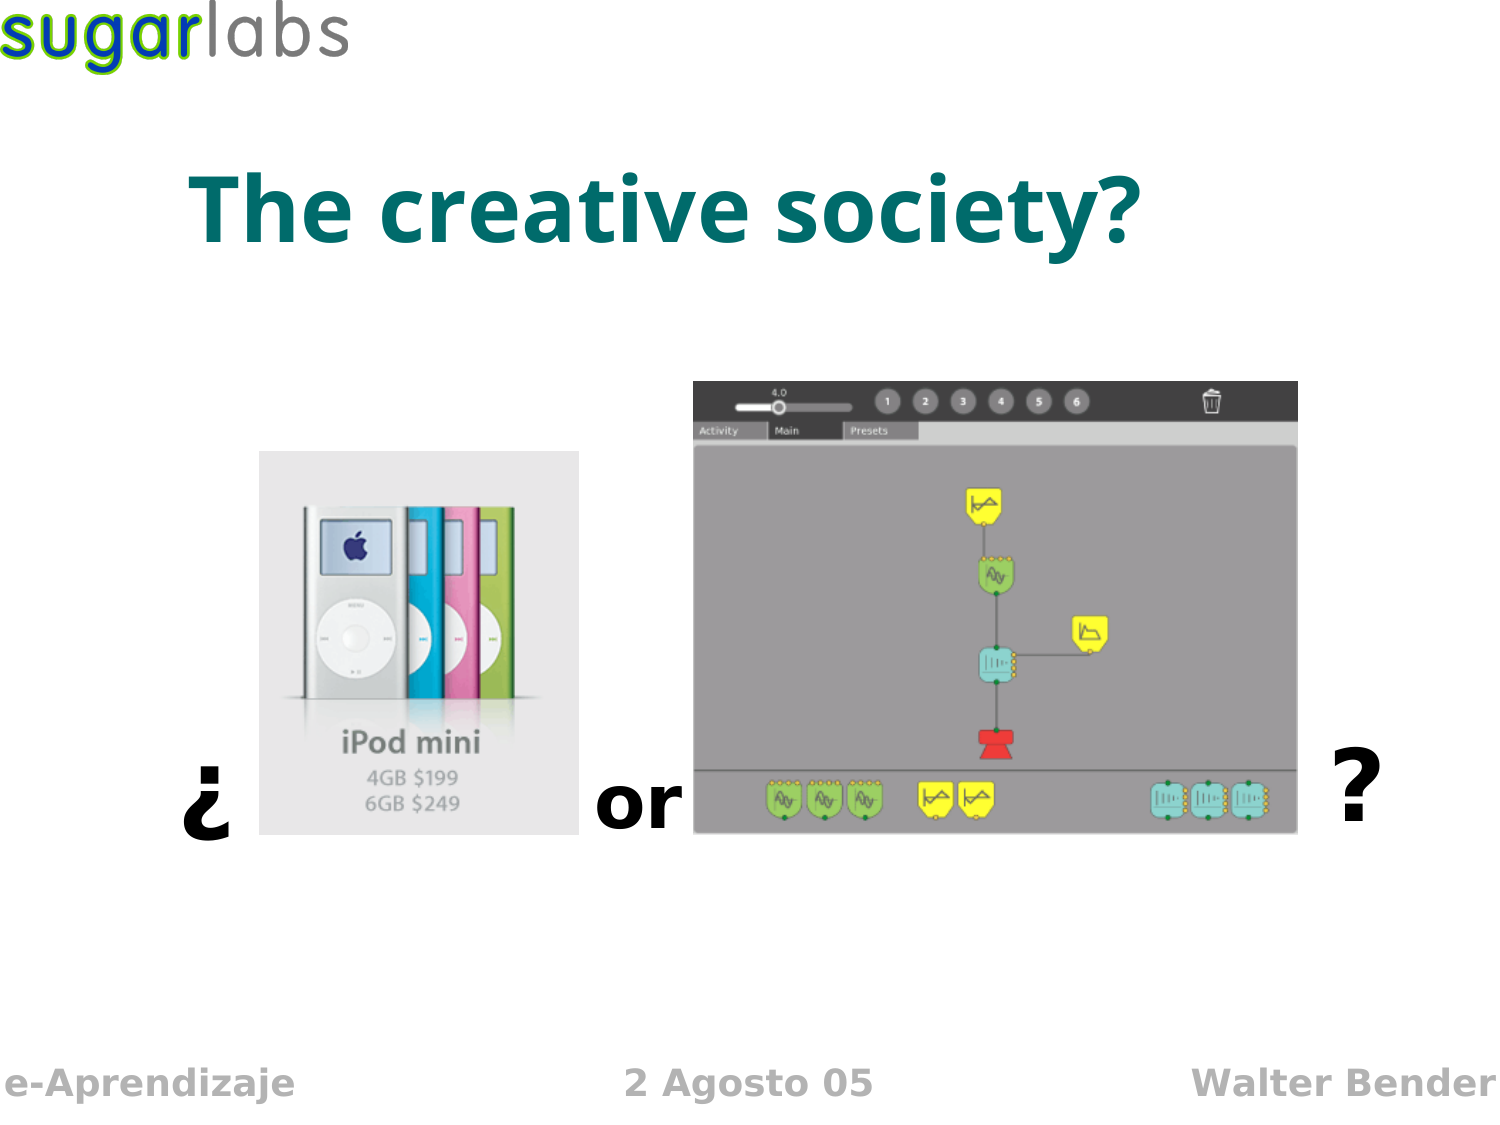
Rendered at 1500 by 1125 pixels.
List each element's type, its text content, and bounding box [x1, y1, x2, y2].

picture [693, 381, 1298, 835]
text_box or [594, 757, 684, 846]
text_box e-Aprendizaje 2 Agosto 05 Walter Bender [3, 1060, 1497, 1106]
title The creative society? [187, 75, 1500, 338]
picture [0, 0, 348, 75]
picture [259, 451, 579, 835]
text_box ? [1328, 727, 1387, 846]
text_box ¿ [177, 727, 236, 846]
